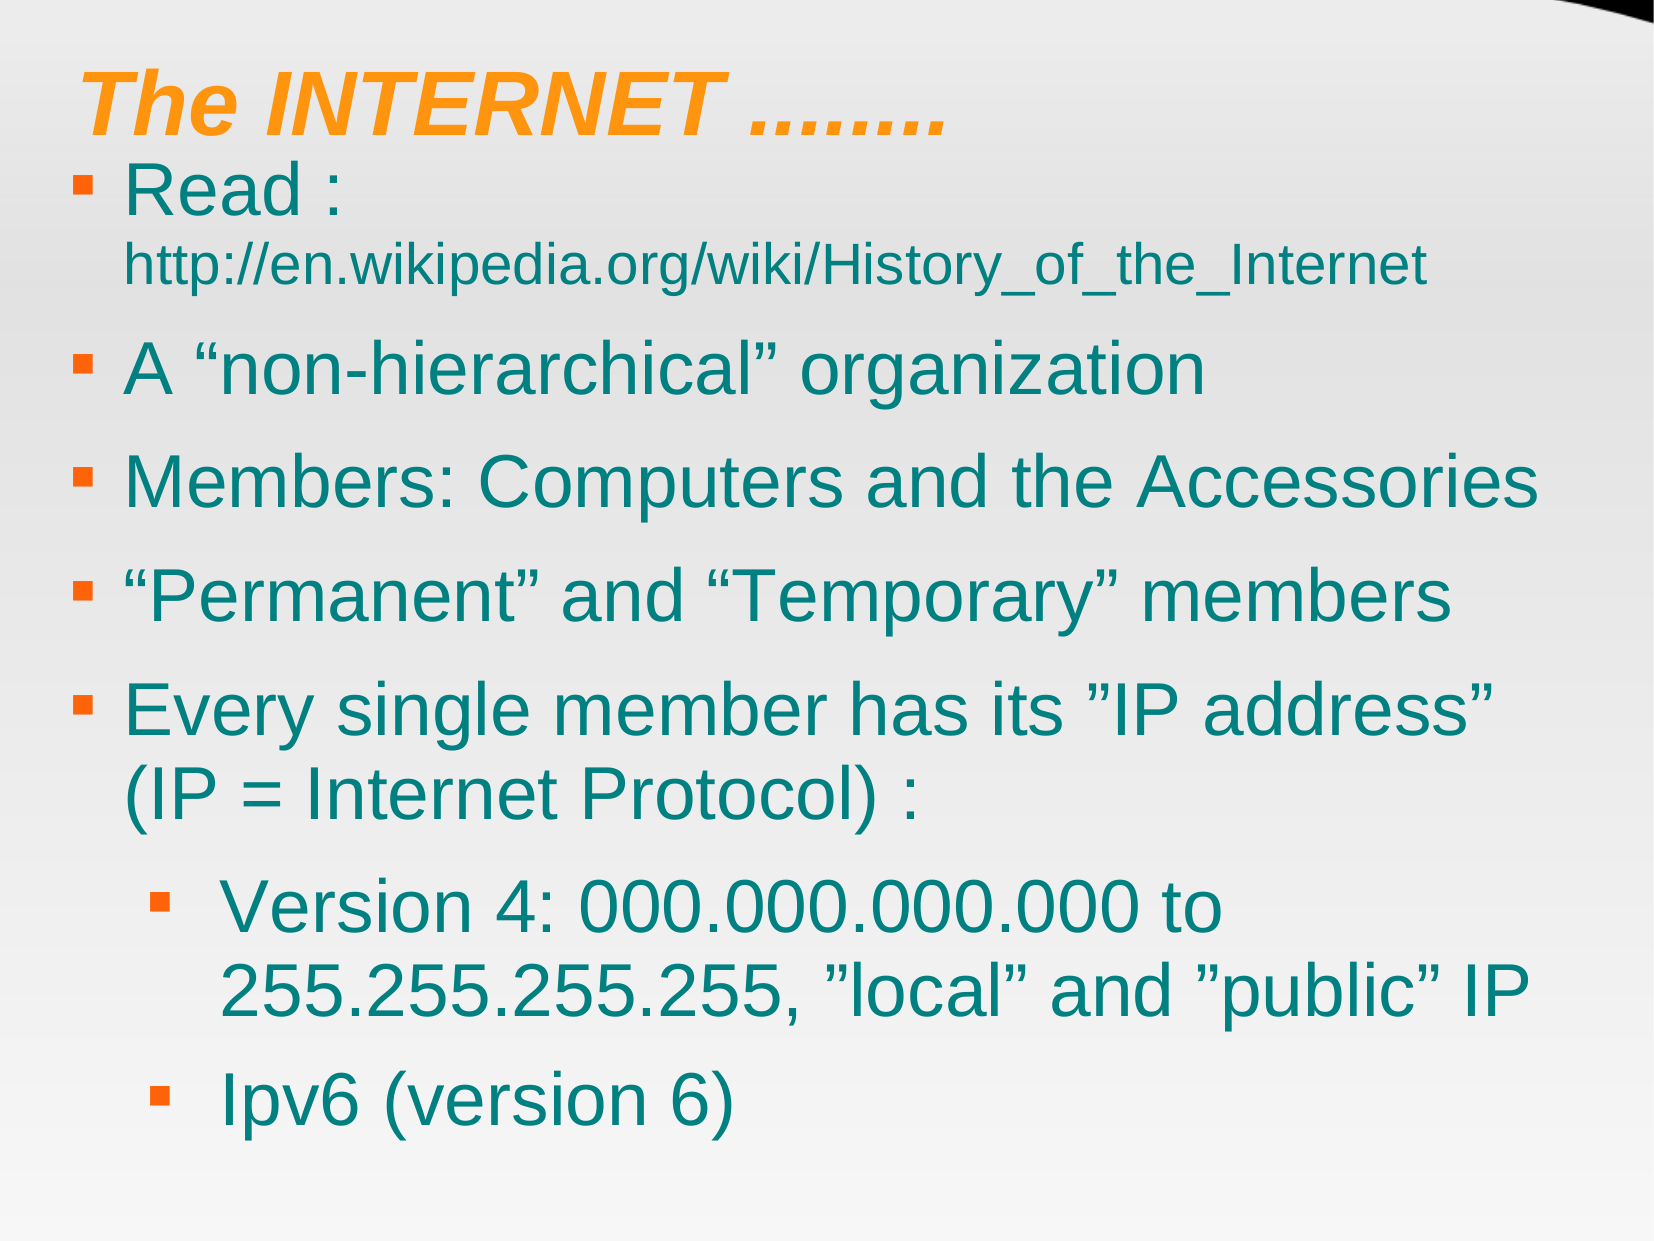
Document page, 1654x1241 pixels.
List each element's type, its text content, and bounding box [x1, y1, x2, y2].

list Read : http://en.wikipedia.org/wiki/History_of_the_Internet A “non-hierarchical” organization Members: Computers and the Accessories “Permanent” and “Temporary” members Every single member has its ”IP address” (IP = Internet Protocol) : Version 4: 000.000.000.000 to 255.255.255.255, ”local” and ”public” IP Ipv6 (version 6)‏ [53, 147, 1595, 1141]
title The INTERNET ........ [76, 7, 1565, 147]
picture [0, 0, 1654, 1241]
